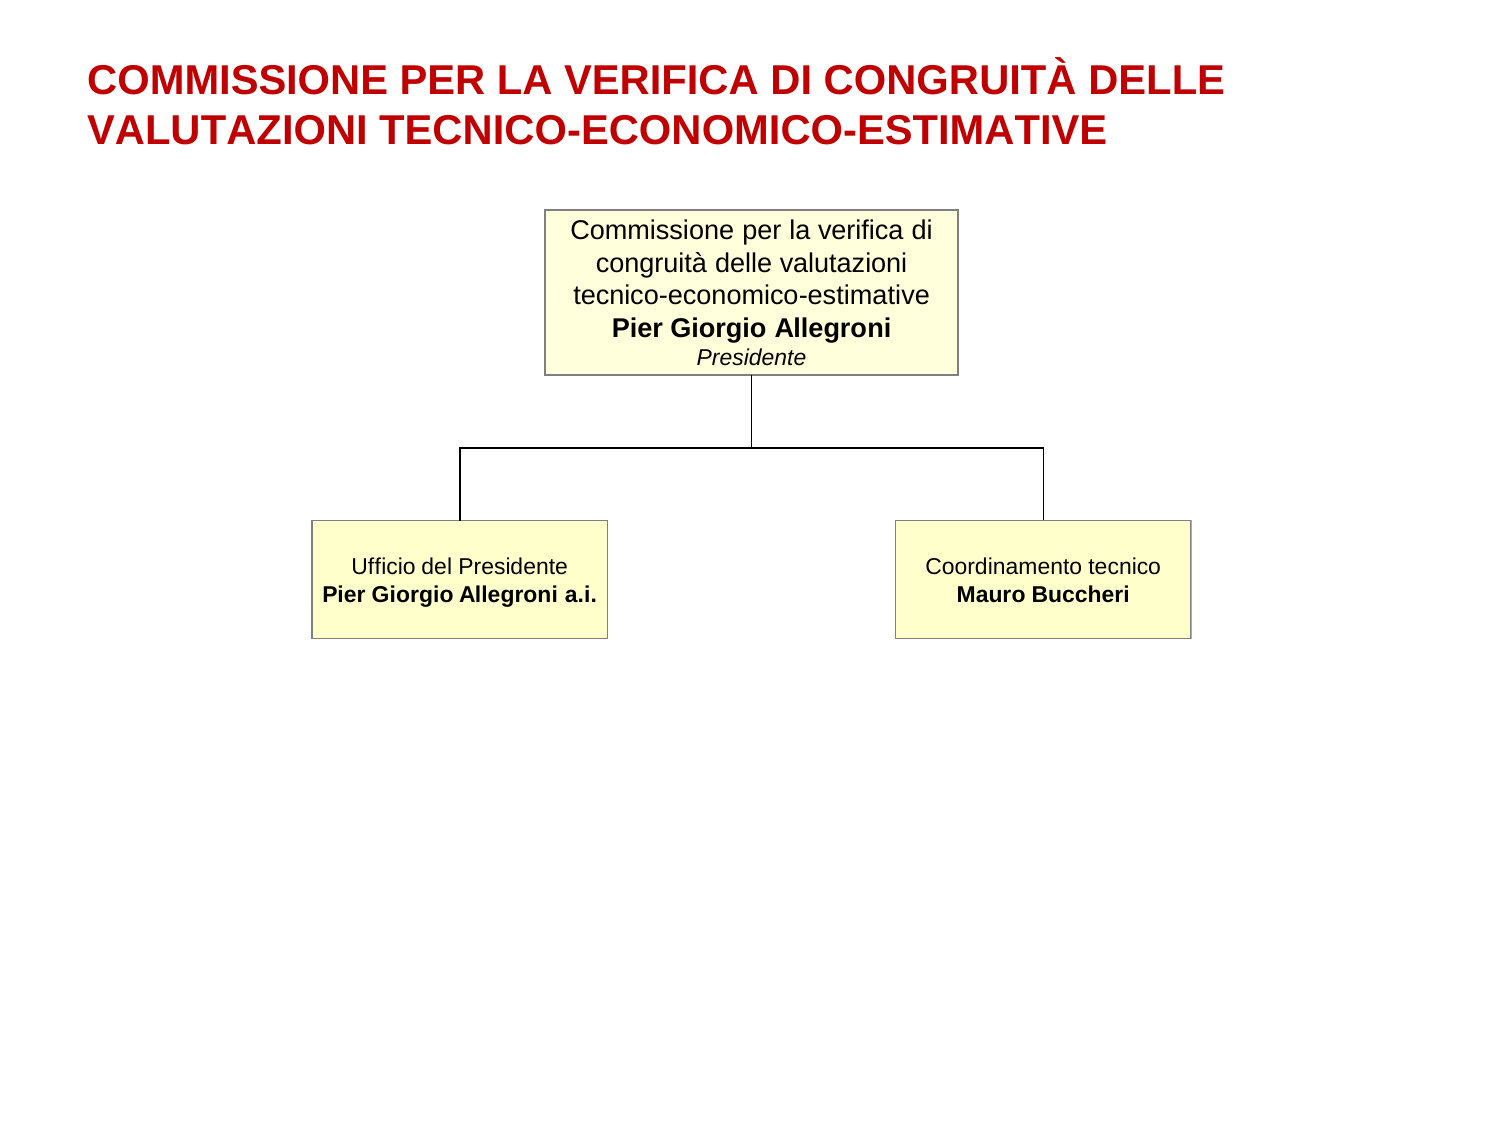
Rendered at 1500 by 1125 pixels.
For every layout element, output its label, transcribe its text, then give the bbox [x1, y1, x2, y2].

text_box COMMISSIONE PER LA VERIFICA DI CONGRUITÀ DELLE VALUTAZIONI TECNICO-ECONOMICO-ESTIMATIVE [72, 45, 1462, 128]
picture [308, 205, 1192, 640]
